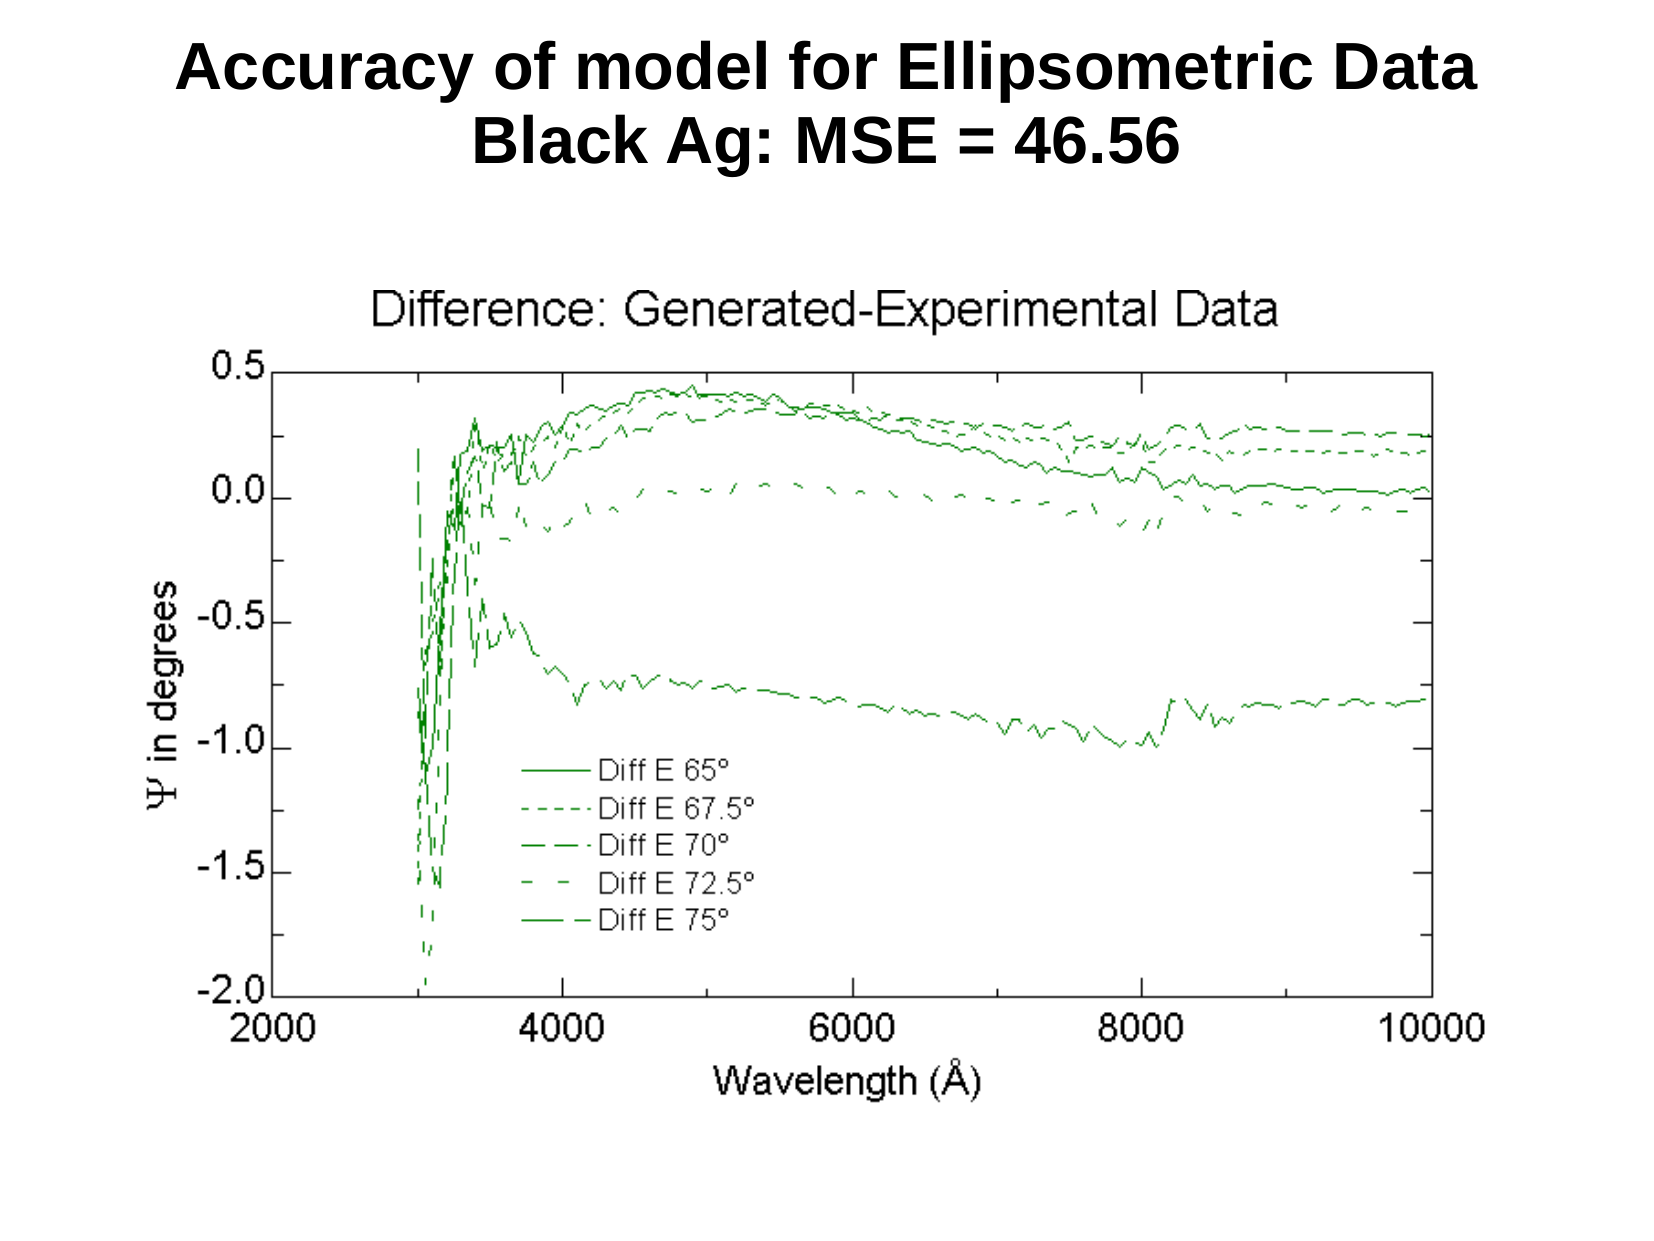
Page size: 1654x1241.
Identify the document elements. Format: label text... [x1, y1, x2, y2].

title Accuracy of model for Ellipsometric Data Black Ag: MSE = 46.56 [82, 0, 1571, 208]
picture [129, 290, 1514, 1117]
